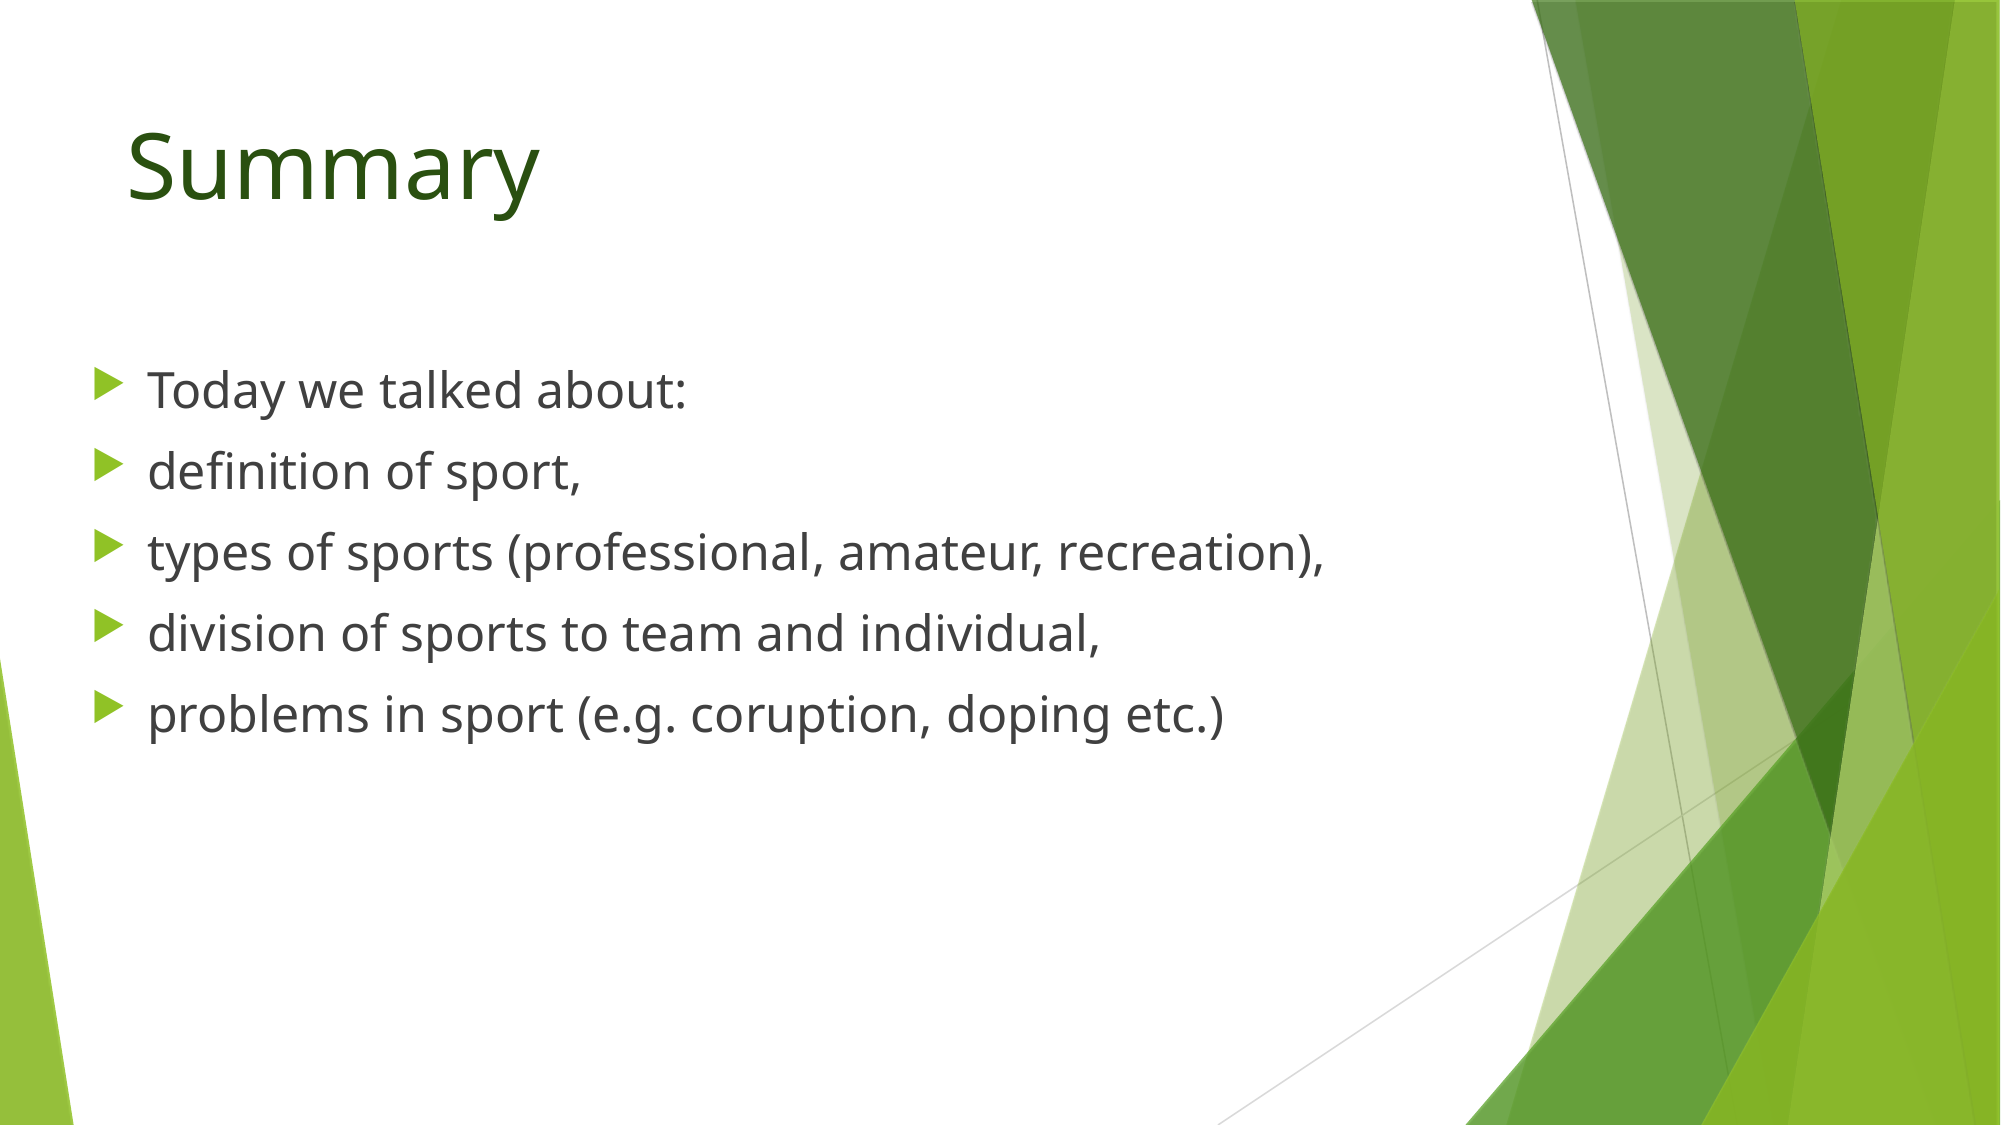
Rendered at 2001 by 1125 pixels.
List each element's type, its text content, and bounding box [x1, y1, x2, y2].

list Today we talked about: definition of sport, types of sports (professional, amateur, recreation), division of sports to team and individual, problems in sport (e.g. coruption, doping etc.) [75, 351, 1487, 988]
title Summary [111, 99, 1522, 317]
